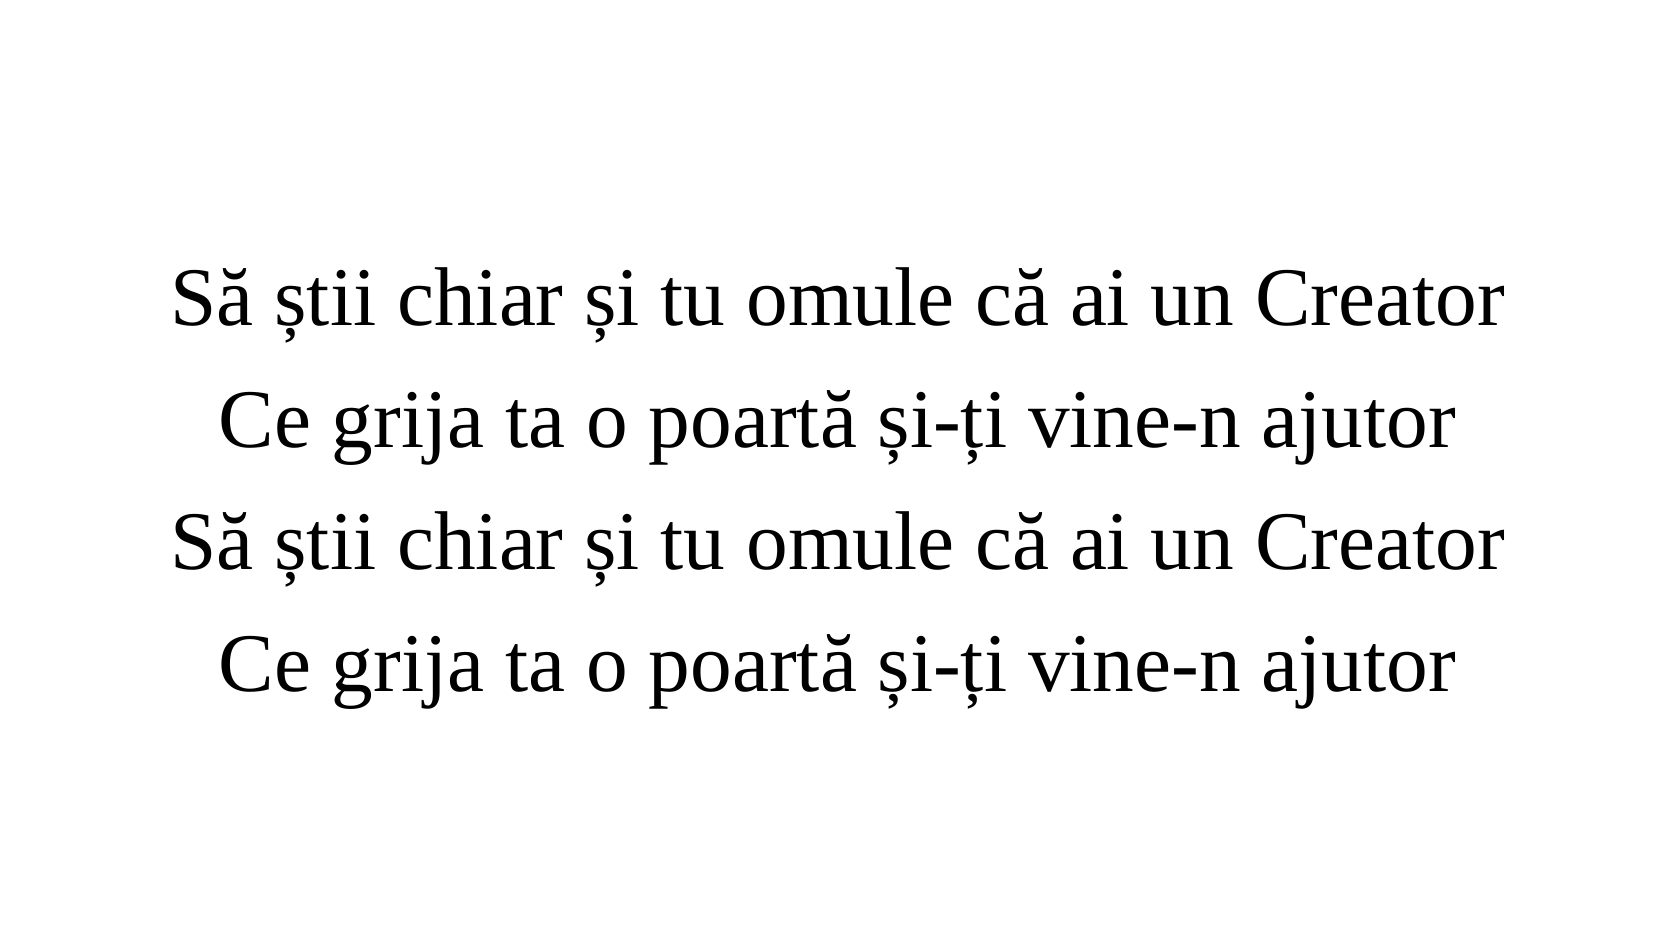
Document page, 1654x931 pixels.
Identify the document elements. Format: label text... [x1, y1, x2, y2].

subtitle Să știi chiar și tu omule că ai un Creator Ce grija ta o poartă și-ți vine-n ajutor Să știi chiar și tu omule că ai un Creator Ce grija ta o poartă și-ți vine-n ajutor [141, 238, 1536, 713]
